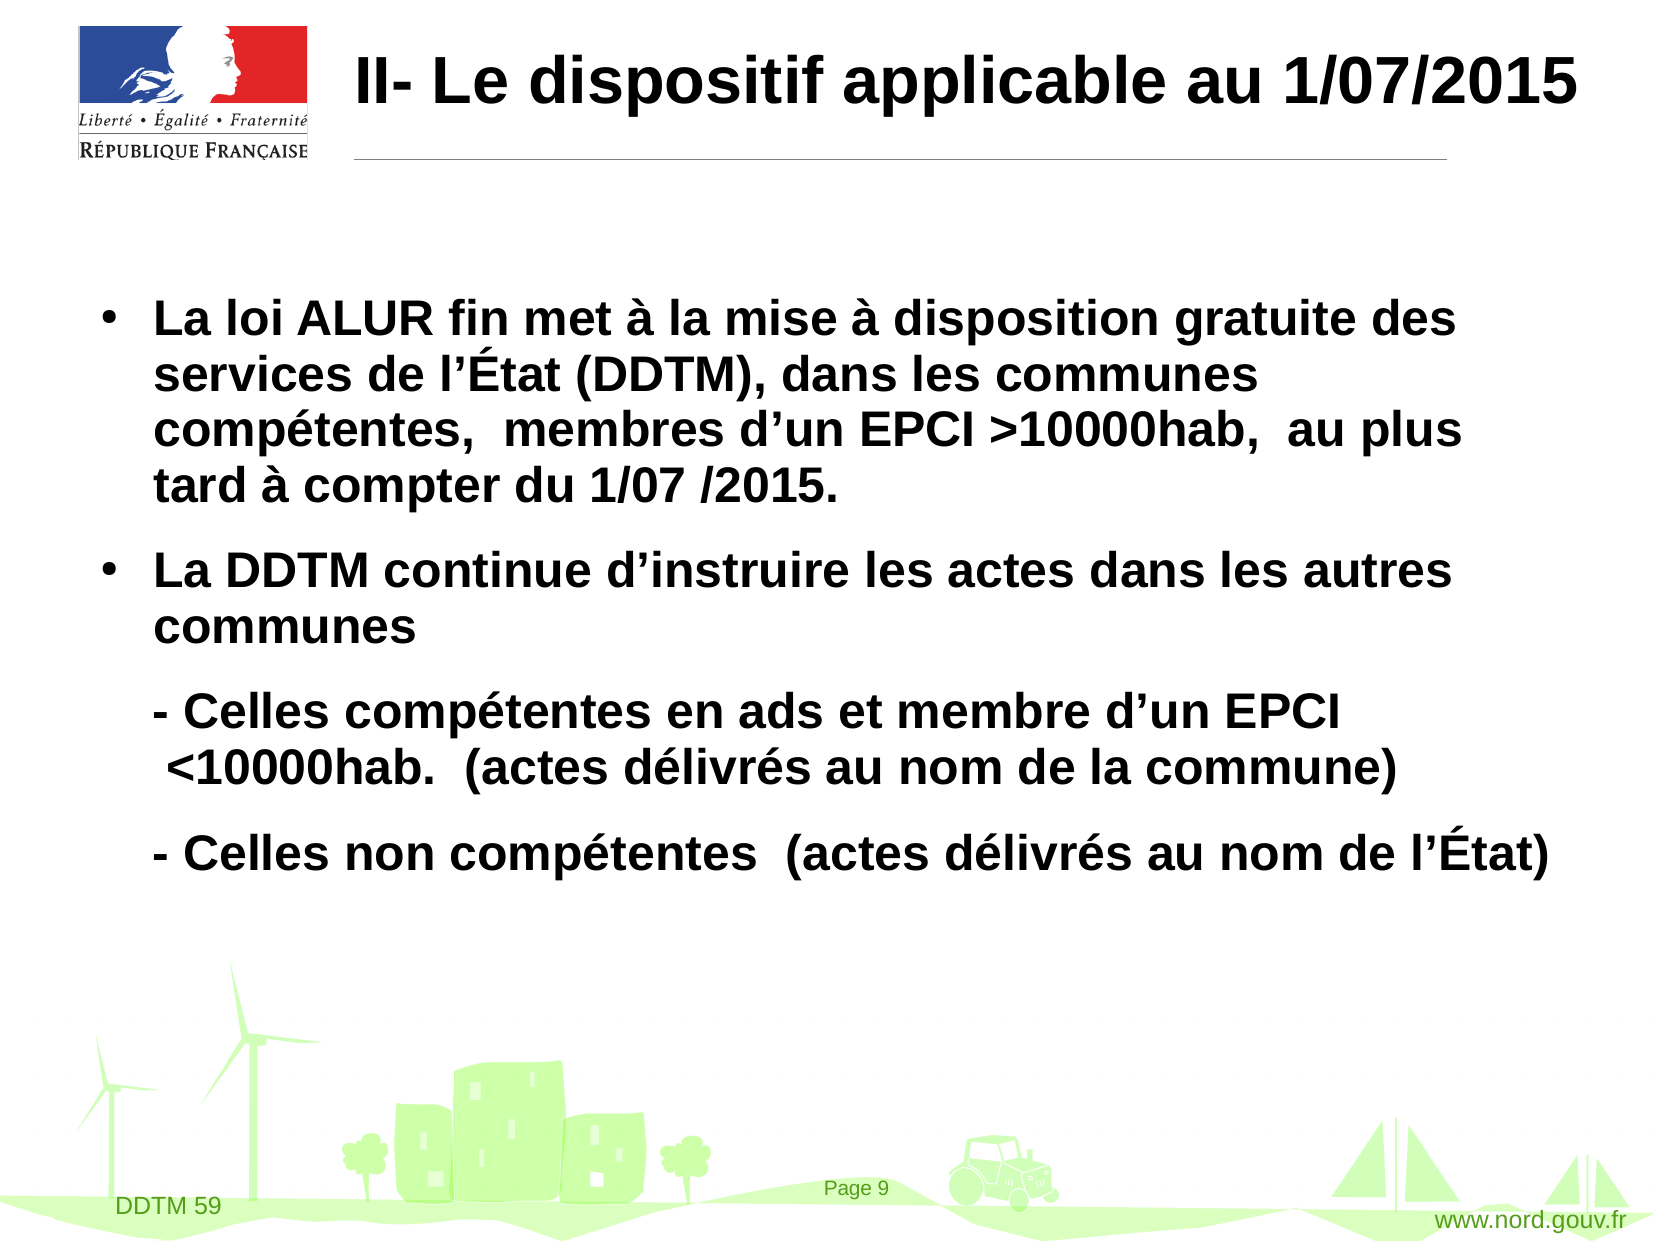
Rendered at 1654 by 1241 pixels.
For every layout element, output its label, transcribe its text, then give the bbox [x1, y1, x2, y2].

picture [0, 961, 1654, 1241]
list La loi ALUR fin met à la mise à disposition gratuite des services de l’État (DDTM), dans les communes compétentes, membres d’un EPCI >10000hab, au plus tard à compter du 1/07 /2015. La DDTM continue d’instruire les actes dans les autres communes - Celles compétentes en ads et membre d’un EPCI <10000hab. (actes délivrés au nom de la commune) - Celles non compétentes (actes délivrés au nom de l’État) [82, 290, 1571, 1010]
title II- Le dispositif applicable au 1/07/2015 [354, 31, 1625, 130]
